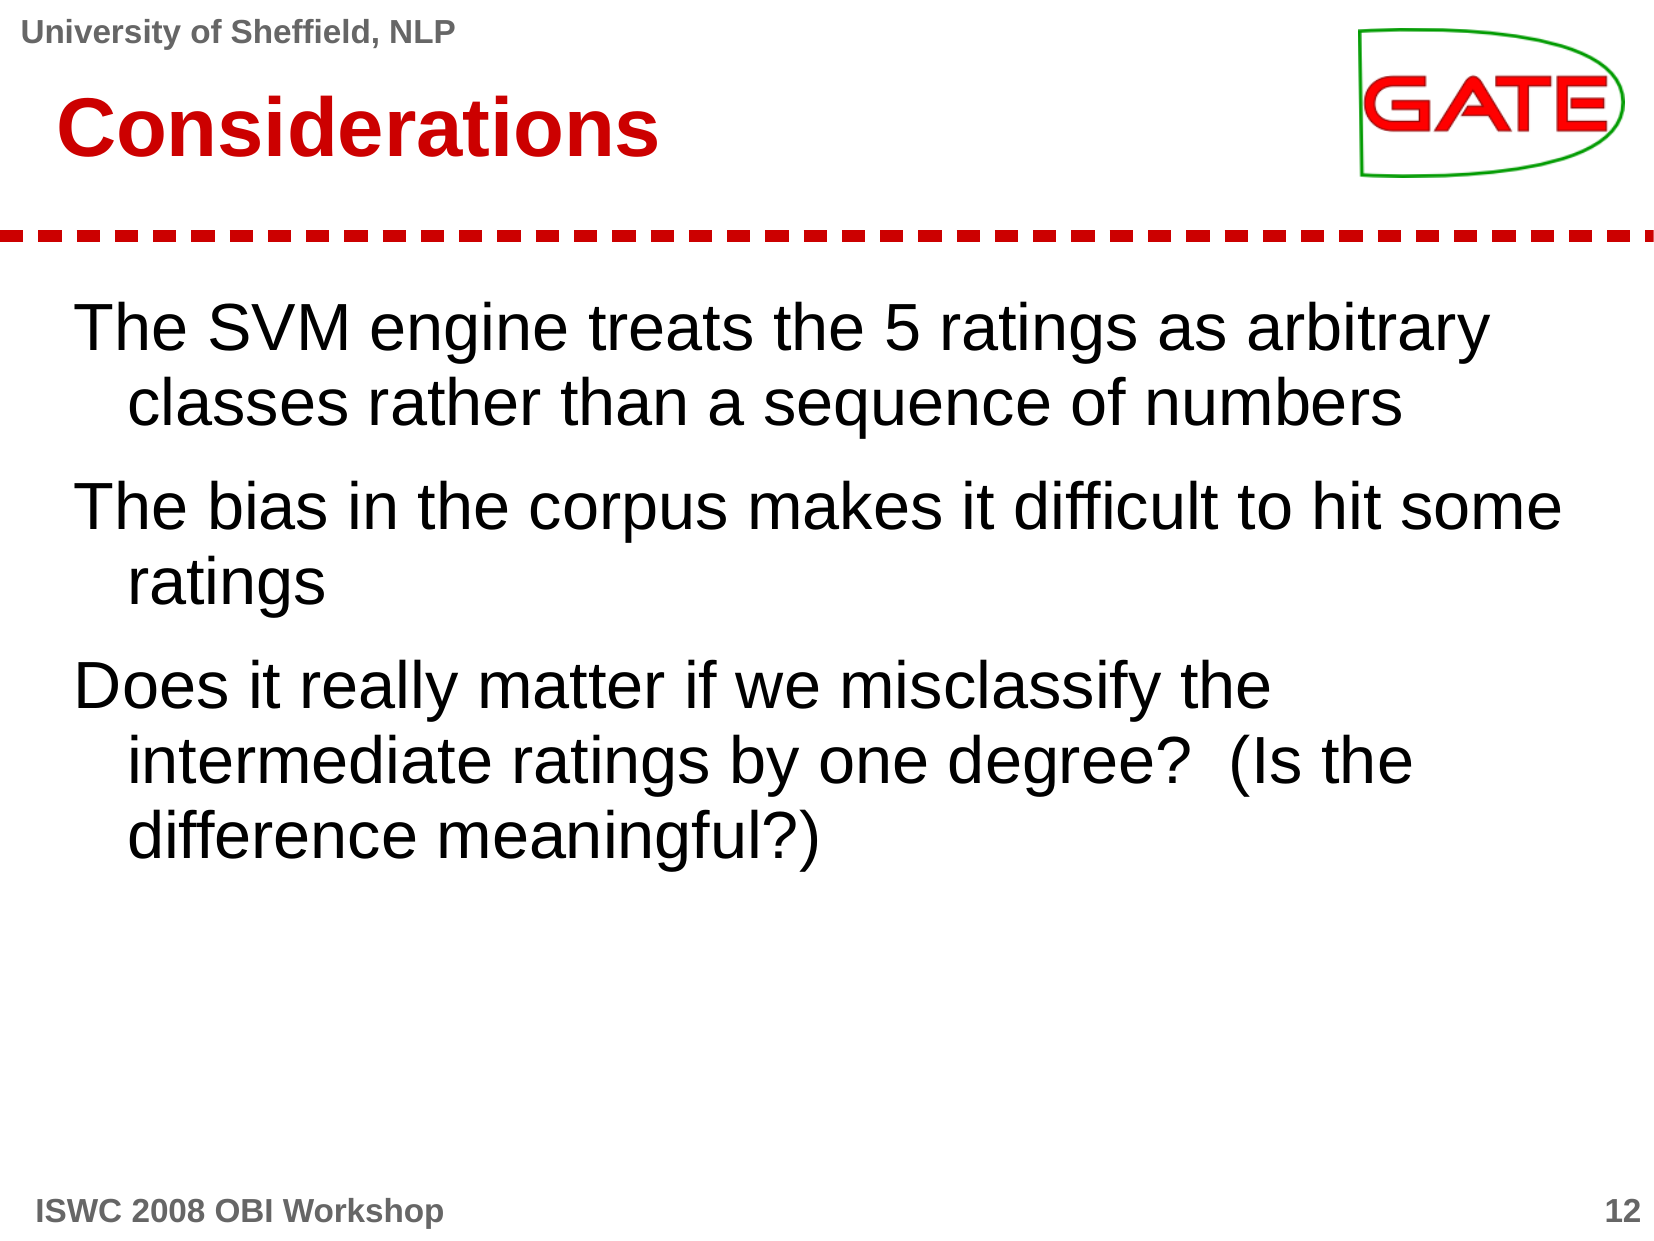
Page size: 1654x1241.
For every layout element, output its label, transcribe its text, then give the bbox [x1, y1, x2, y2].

title Considerations [56, 49, 1120, 207]
list The SVM engine treats the 5 ratings as arbitrary classes rather than a sequence of numbers The bias in the corpus makes it difficult to hit some ratings Does it really matter if we misclassify the intermediate ratings by one degree? (Is the difference meaningful?) [56, 290, 1598, 1109]
picture [1358, 28, 1625, 178]
